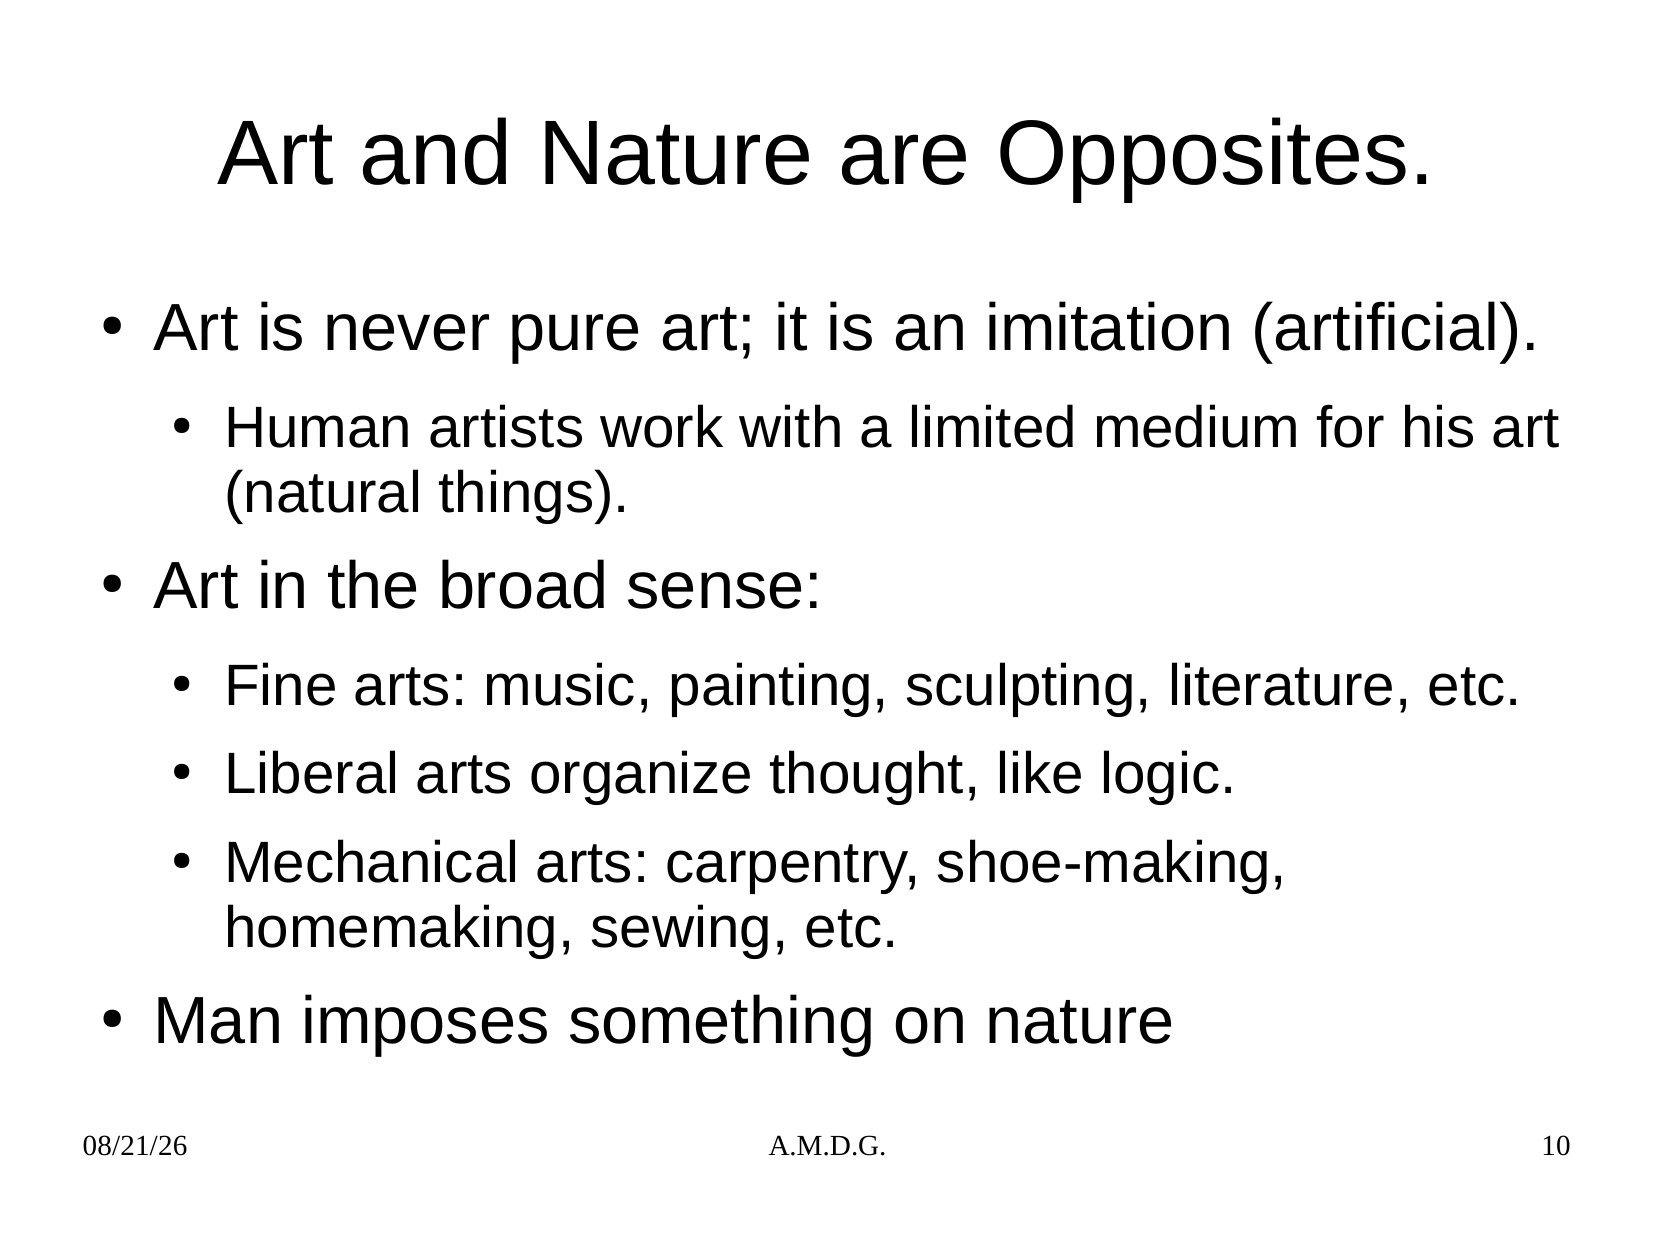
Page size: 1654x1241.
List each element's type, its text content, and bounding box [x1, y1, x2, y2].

title Art and Nature are Opposites. [82, 49, 1571, 257]
list Art is never pure art; it is an imitation (artificial). Human artists work with a limited medium for his art (natural things). Art in the broad sense: Fine arts: music, painting, sculpting, literature, etc. Liberal arts organize thought, like logic. Mechanical arts: carpentry, shoe-making, homemaking, sewing, etc. Man imposes something on nature [82, 290, 1571, 1109]
